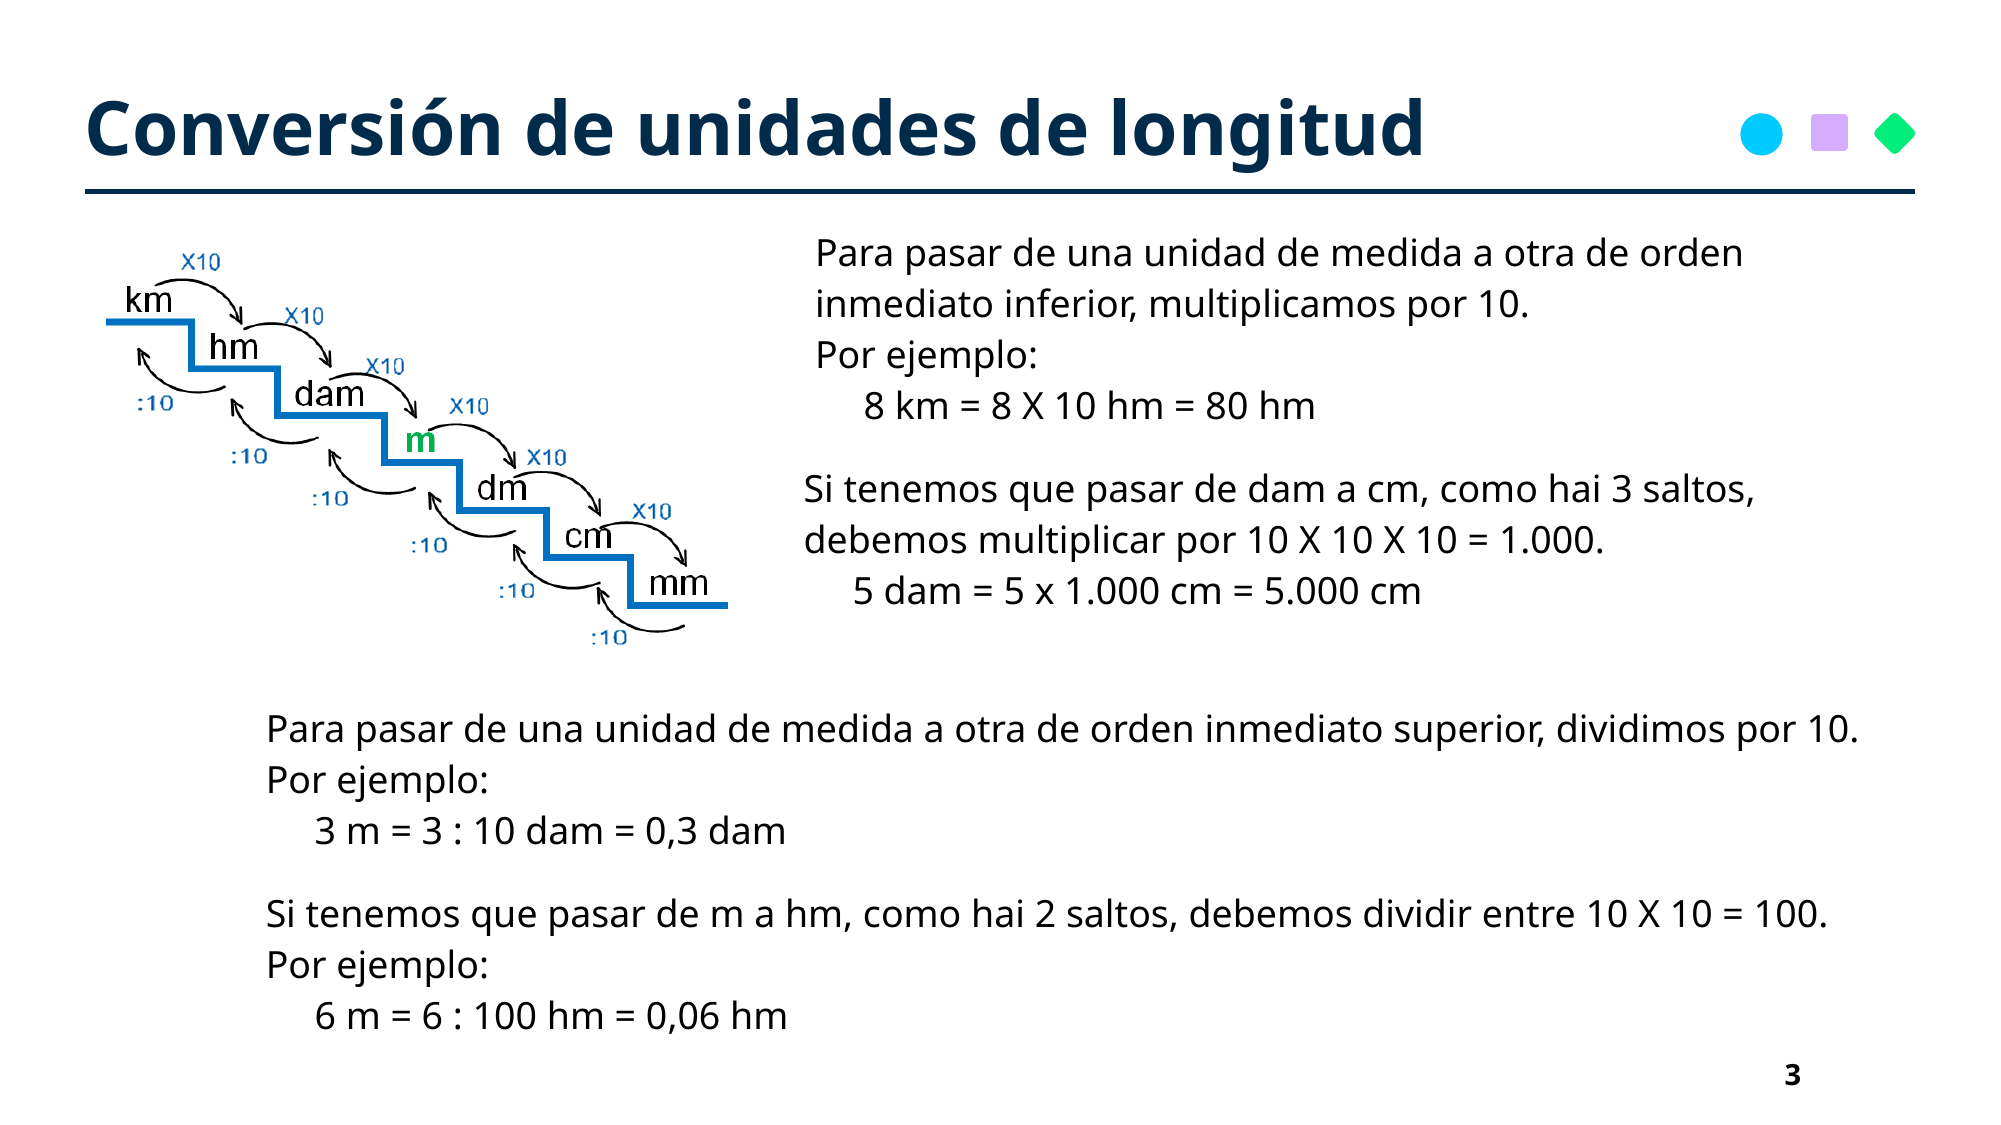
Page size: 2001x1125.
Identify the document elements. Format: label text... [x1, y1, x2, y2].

picture [97, 239, 739, 657]
text_box Para pasar de una unidad de medida a otra de orden inmediato superior, dividimos por 10. Por ejemplo: 3 m = 3 : 10 dam = 0,3 dam [265, 702, 1890, 844]
text_box Para pasar de una unidad de medida a otra de orden inmediato inferior, multiplicamos por 10. Por ejemplo: 8 km = 8 X 10 hm = 80 hm [814, 226, 1908, 414]
title Conversión de unidades de longitud [84, 29, 1601, 178]
text_box Si tenemos que pasar de dam a cm, como hai 3 saltos, debemos multiplicar por 10 X 10 X 10 = 1.000. 5 dam = 5 x 1.000 cm = 5.000 cm [803, 462, 1920, 650]
text_box Si tenemos que pasar de m a hm, como hai 2 saltos, debemos dividir entre 10 X 10 = 100. Por ejemplo: 6 m = 6 : 100 hm = 0,06 hm [265, 887, 1890, 1028]
